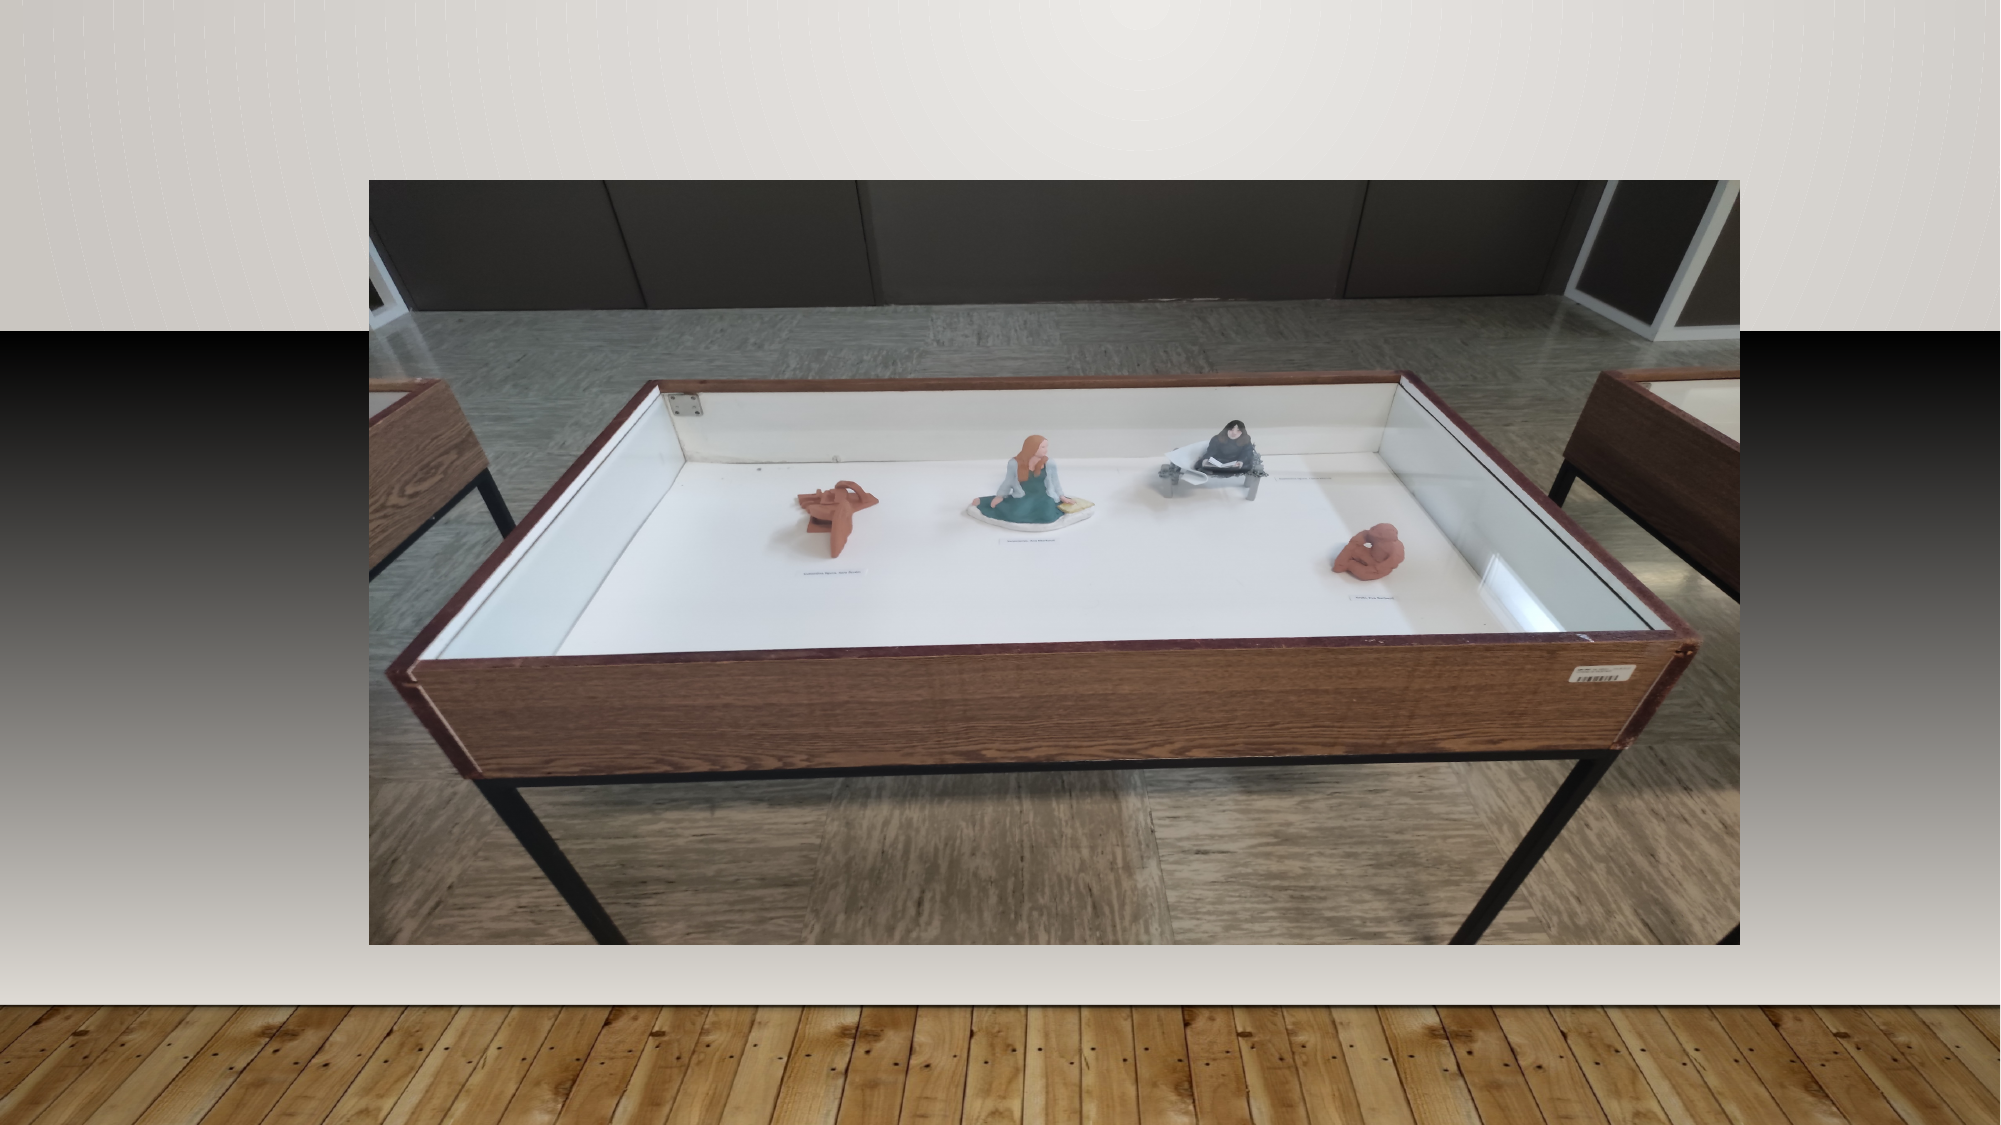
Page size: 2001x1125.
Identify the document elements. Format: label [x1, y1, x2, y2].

picture [369, 180, 1740, 945]
